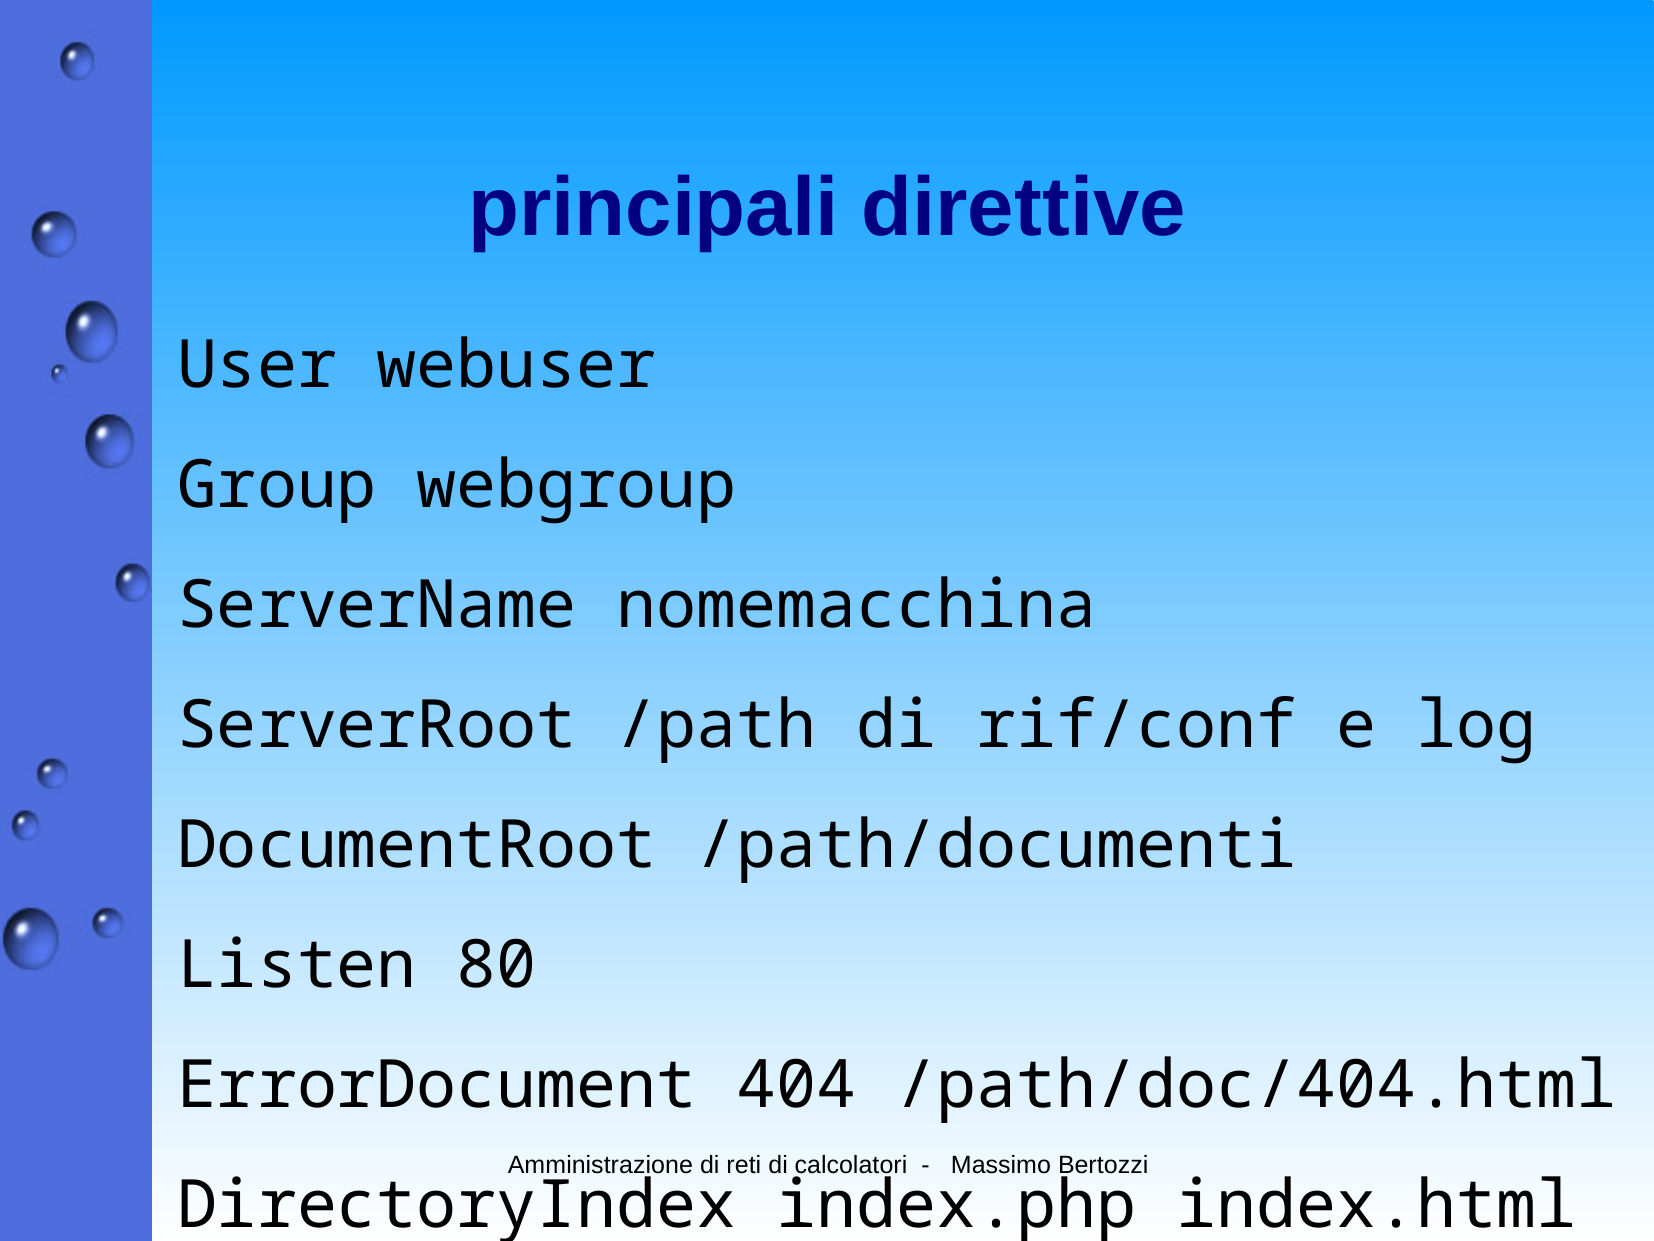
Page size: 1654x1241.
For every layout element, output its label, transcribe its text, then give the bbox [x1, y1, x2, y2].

picture [0, 0, 152, 1241]
title principali direttive [121, 102, 1534, 311]
list User webuser Group webgroup ServerName nomemacchina ServerRoot /path di rif/conf e log DocumentRoot /path/documenti Listen 80 ErrorDocument 404 /path/doc/404.html DirectoryIndex index.php index.html [177, 316, 1642, 1124]
